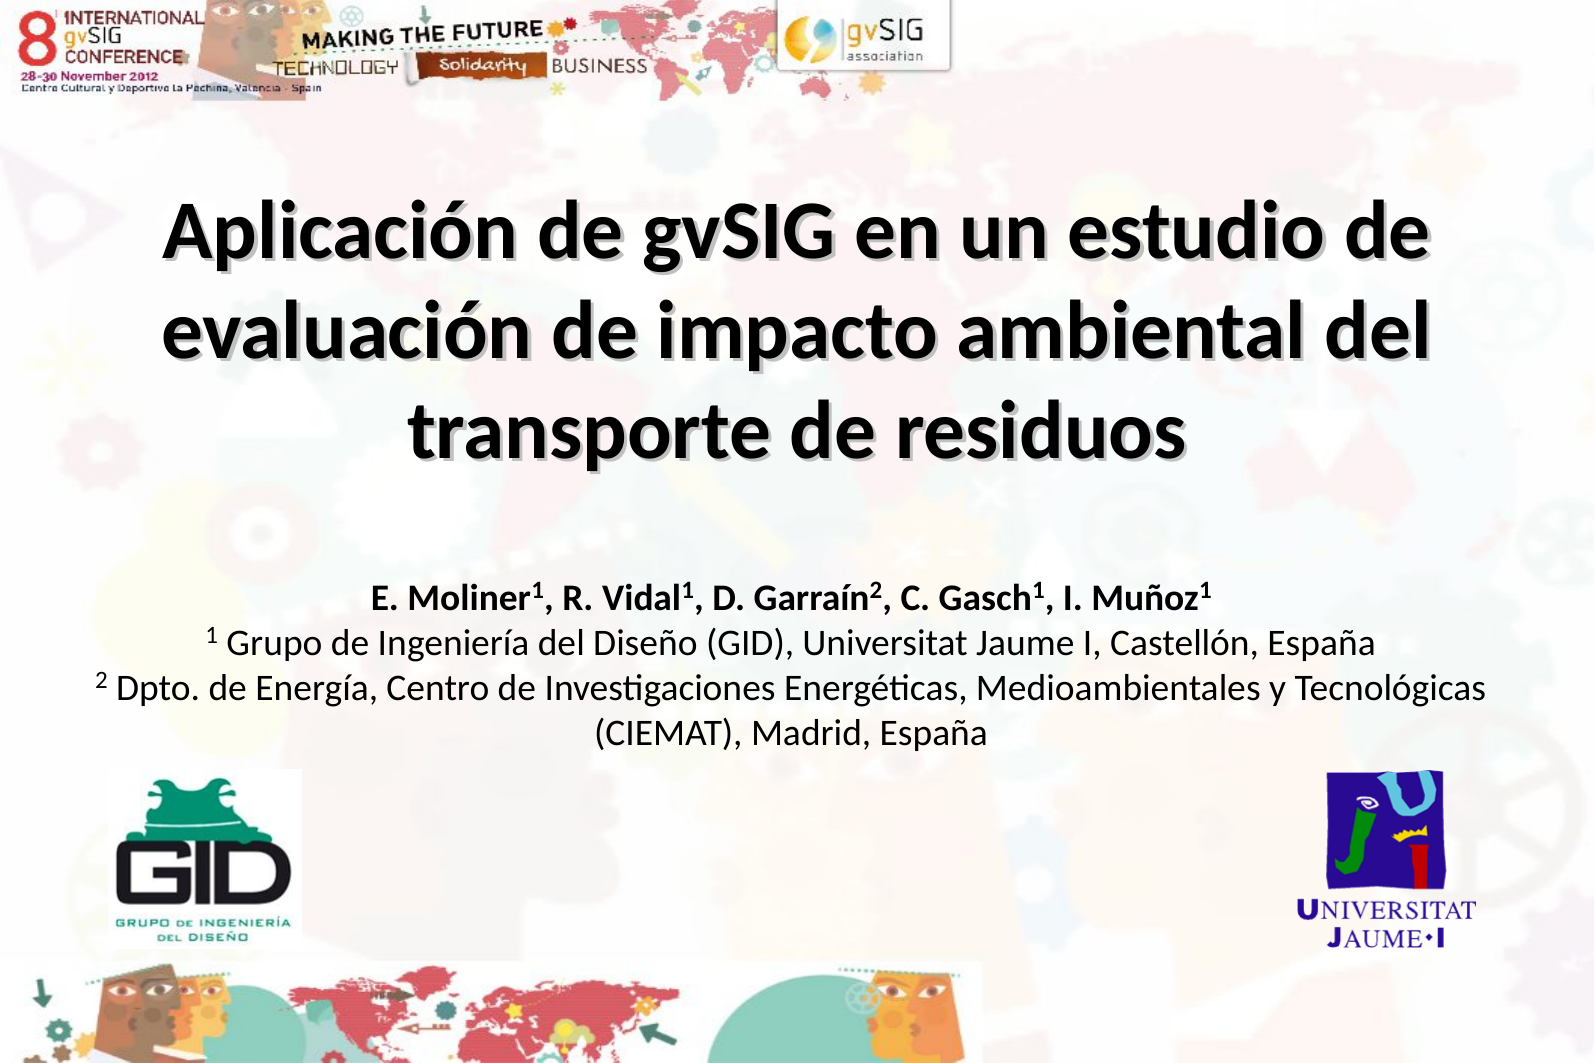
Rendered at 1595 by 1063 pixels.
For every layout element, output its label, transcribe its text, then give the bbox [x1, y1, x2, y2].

picture [0, 544, 1595, 1063]
text_box Aplicación de gvSIG en un estudio de evaluación de impacto ambiental del transporte de residuos [0, 106, 1595, 544]
picture [0, 0, 1595, 106]
text_box E. Moliner1, R. Vidal1, D. Garraín2, C. Gasch1, I. Muñoz1 1 Grupo de Ingeniería del Diseño (GID), Universitat Jaume I, Castellón, España 2 Dpto. de Energía, Centro de Investigaciones Energéticas, Medioambientales y Tecnológicas (CIEMAT), Madrid, España [35, 545, 1548, 780]
